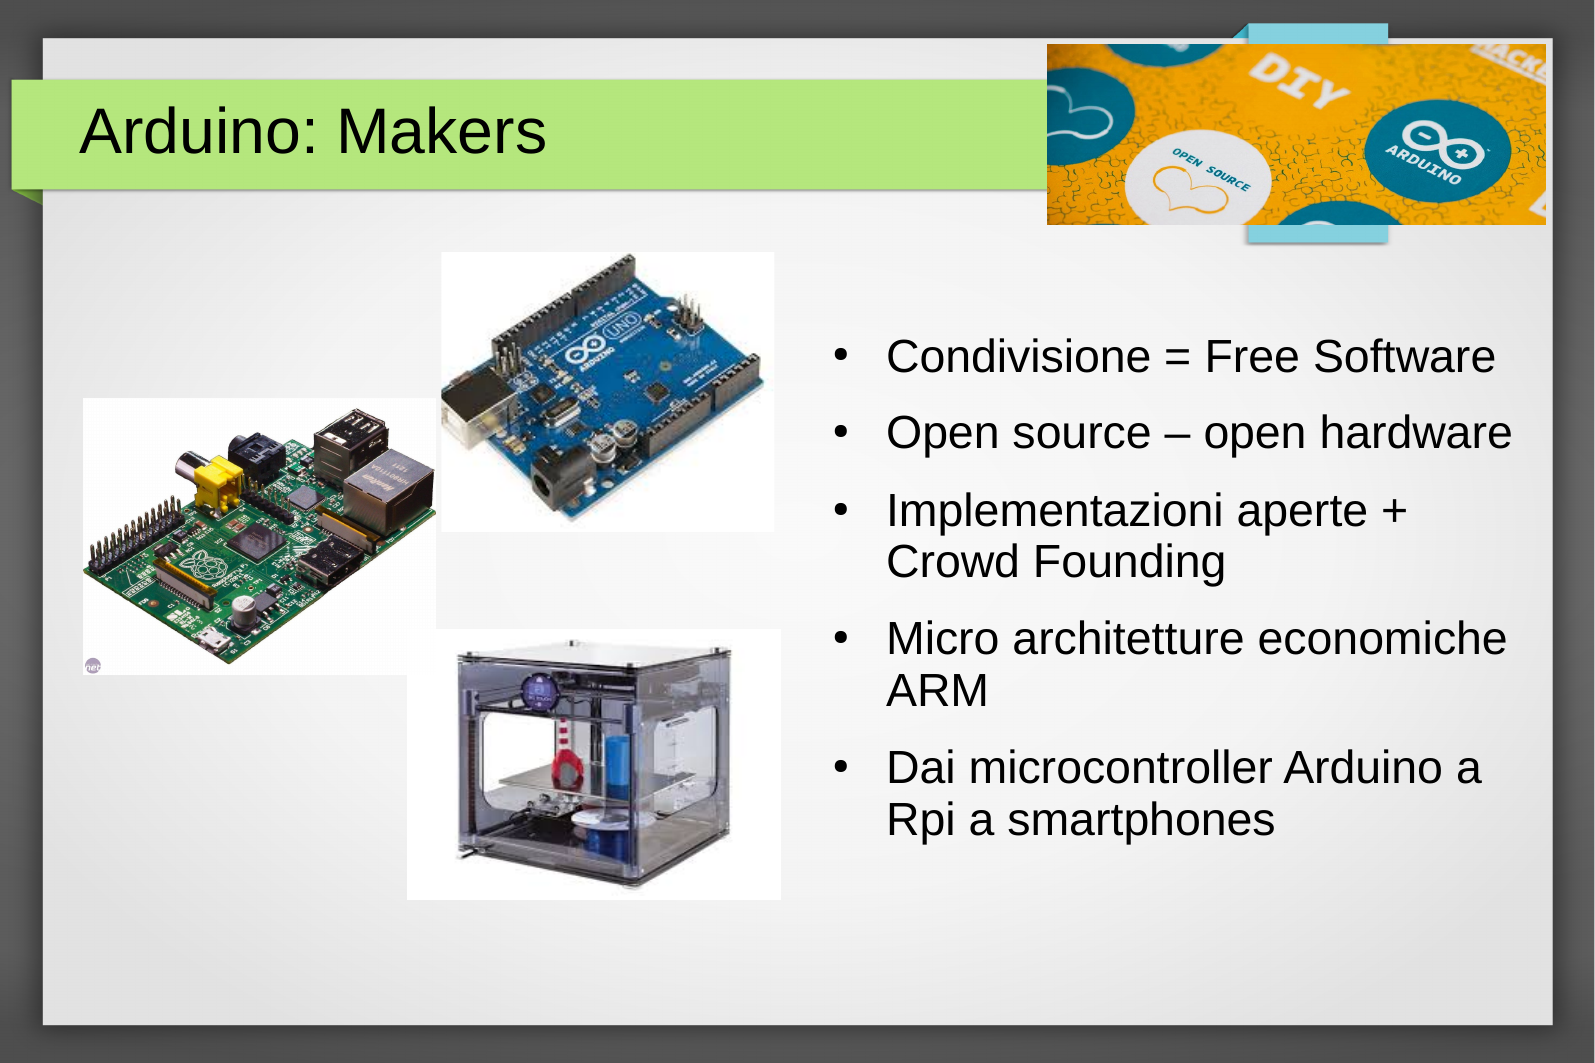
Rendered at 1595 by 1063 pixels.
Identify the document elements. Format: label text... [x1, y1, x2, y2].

title Arduino: Makers [79, 80, 1047, 183]
picture [0, 0, 1595, 1063]
list Condivisione = Free Software Open source – open hardware Implementazioni aperte + Crowd Founding Micro architetture economiche ARM Dai microcontroller Arduino a Rpi a smartphones [815, 253, 1516, 870]
